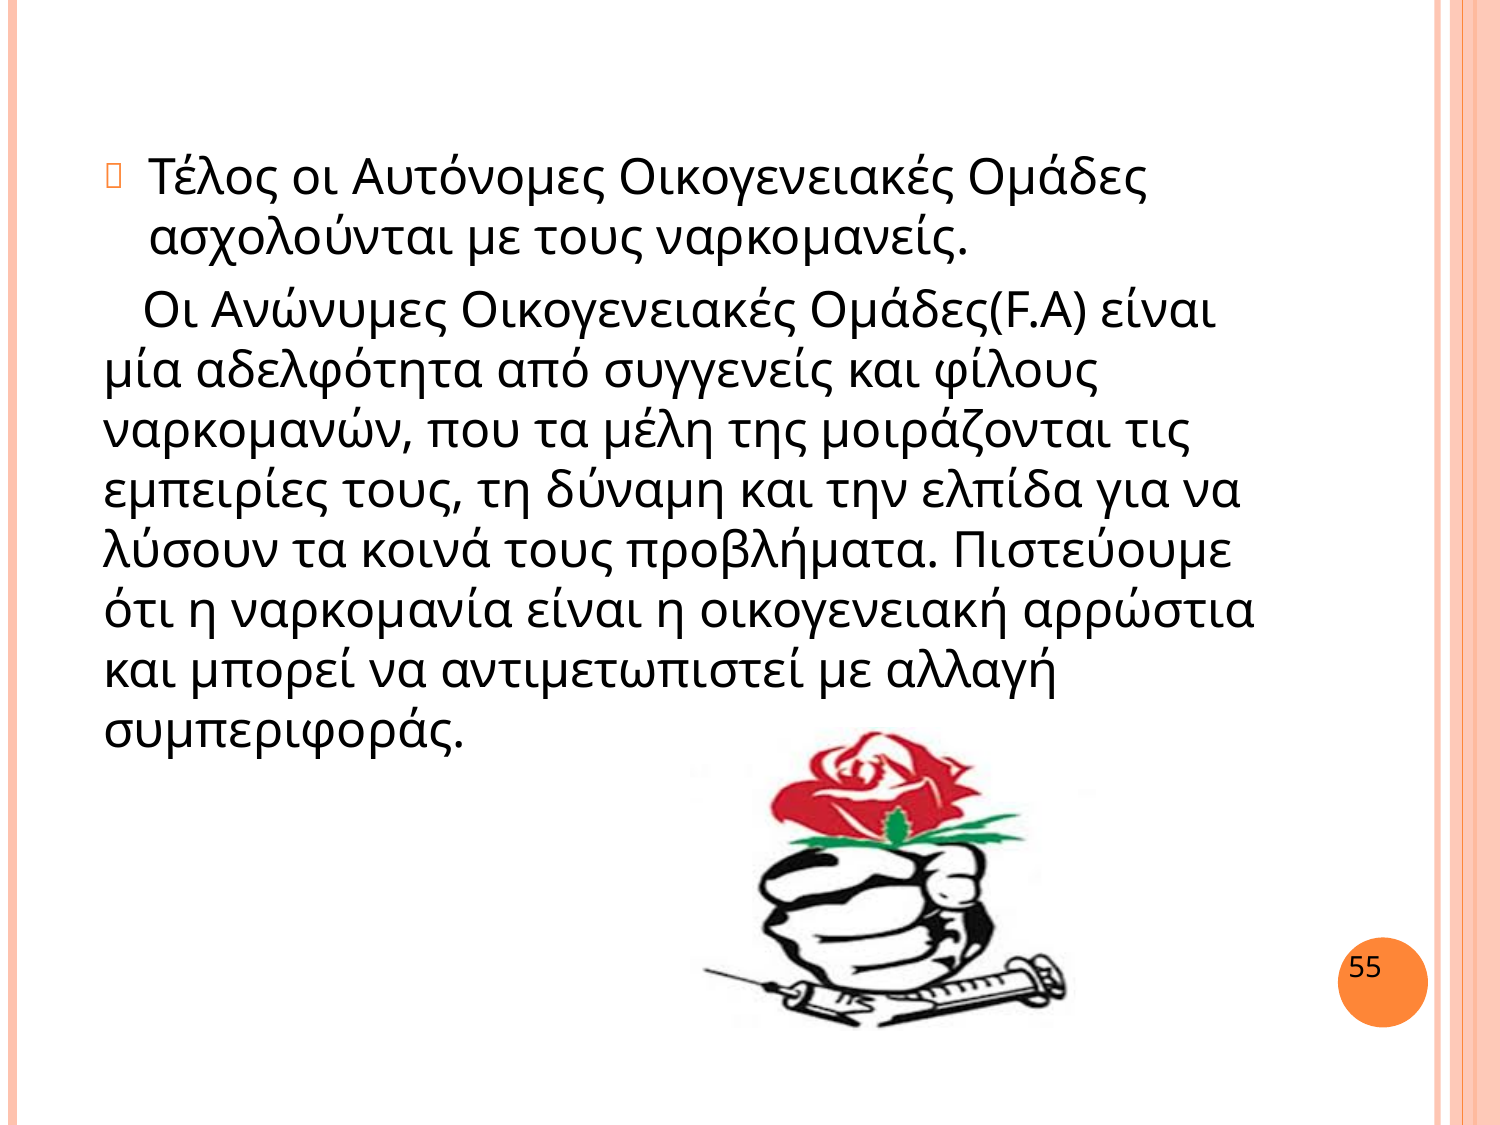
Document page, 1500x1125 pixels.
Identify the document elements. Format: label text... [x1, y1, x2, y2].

slide_number <αριθμός> [1333, 940, 1434, 1027]
picture [690, 727, 1096, 1031]
list Τέλος οι Αυτόνομες Οικογενειακές Ομάδες ασχολούνται με τους ναρκομανείς. Οι Ανώνυμες Οικογενειακές Ομάδες(F.A) είναι μία αδελφότητα από συγγενείς και φίλους ναρκομανών, που τα μέλη της μοιράζονται τις εμπειρίες τους, τη δύναμη και την ελπίδα για να λύσουν τα κοινά τους προβλήματα. Πιστεύουμε ότι η ναρκομανία είναι η οικογενειακή αρρώστια και μπορεί να αντιμετωπιστεί με αλλαγή συμπεριφοράς. [88, 137, 1314, 937]
